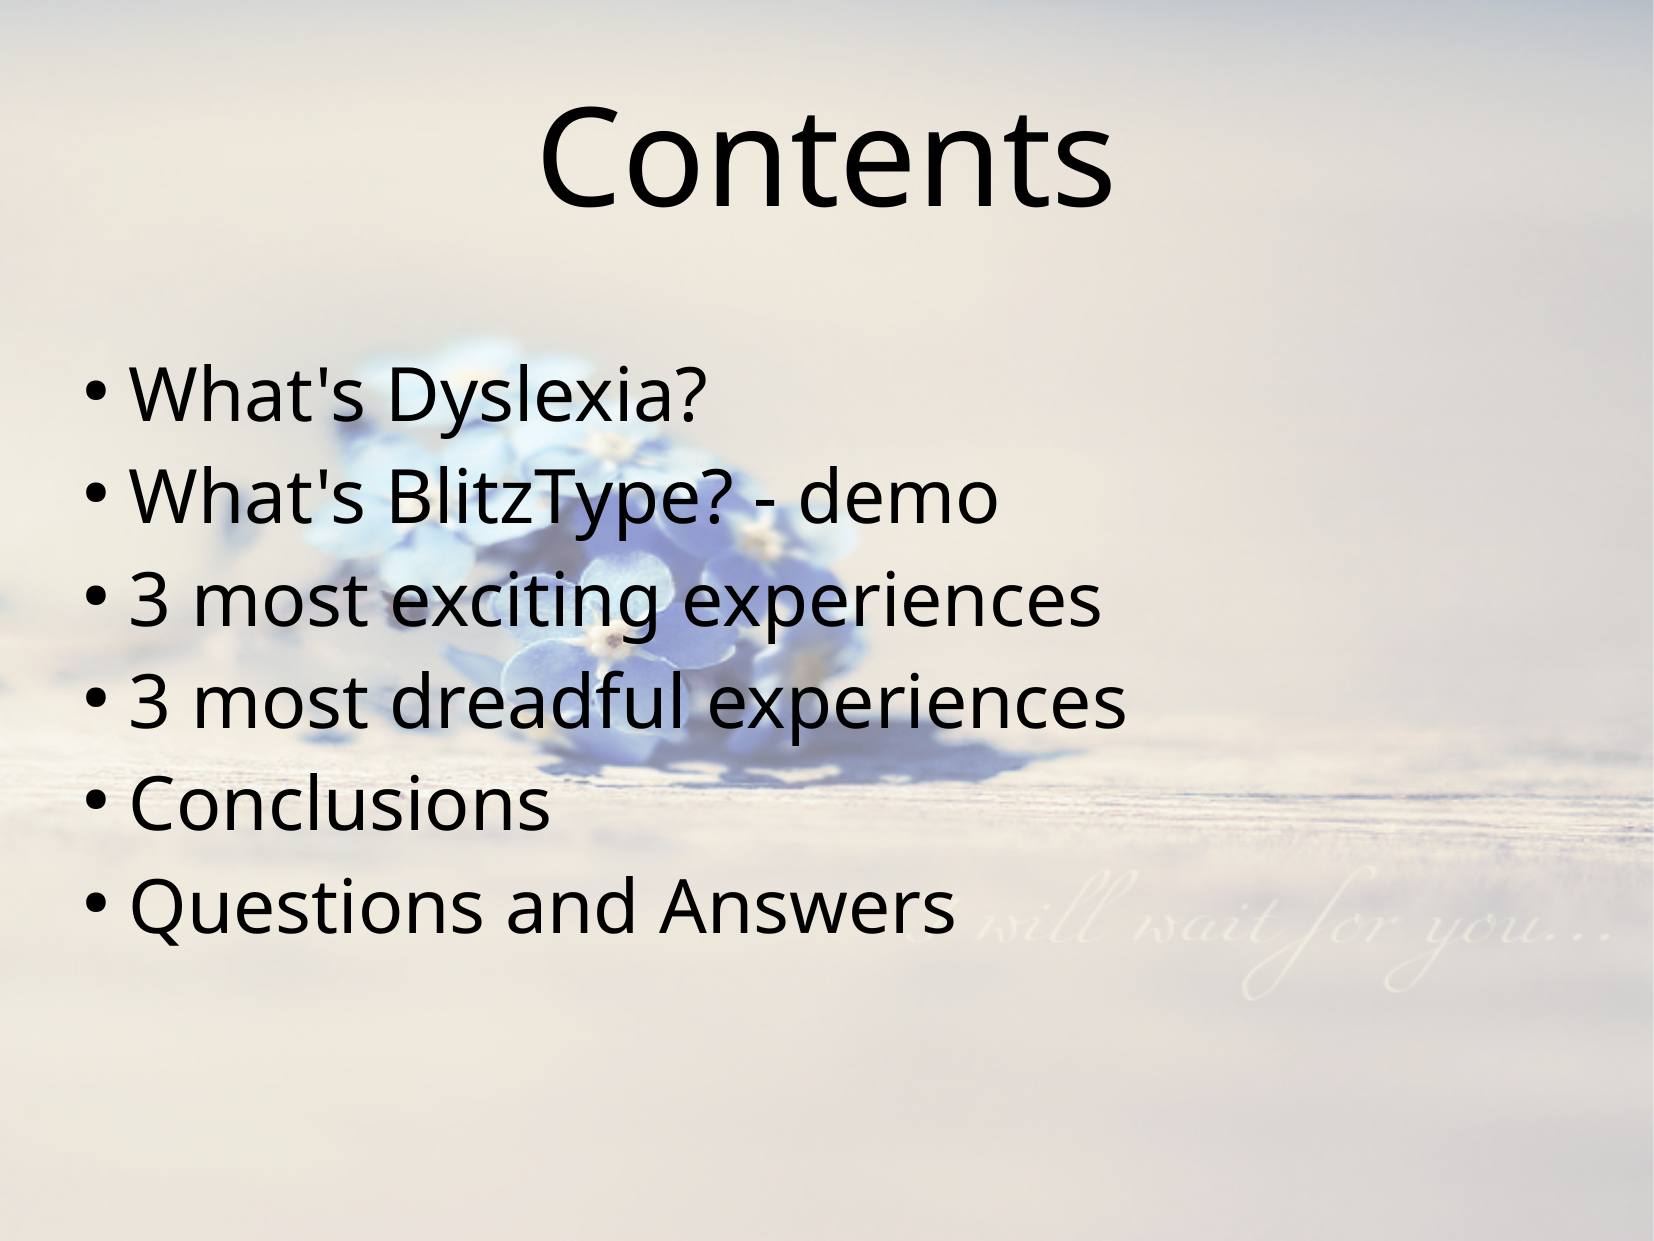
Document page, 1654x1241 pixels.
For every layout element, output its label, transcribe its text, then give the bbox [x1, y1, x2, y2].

title Contents [82, 49, 1571, 257]
subtitle What's Dyslexia? What's BlitzType? - demo 3 most exciting experiences 3 most dreadful experiences Conclusions Questions and Answers [82, 297, 1571, 1102]
picture [0, 0, 1654, 1241]
